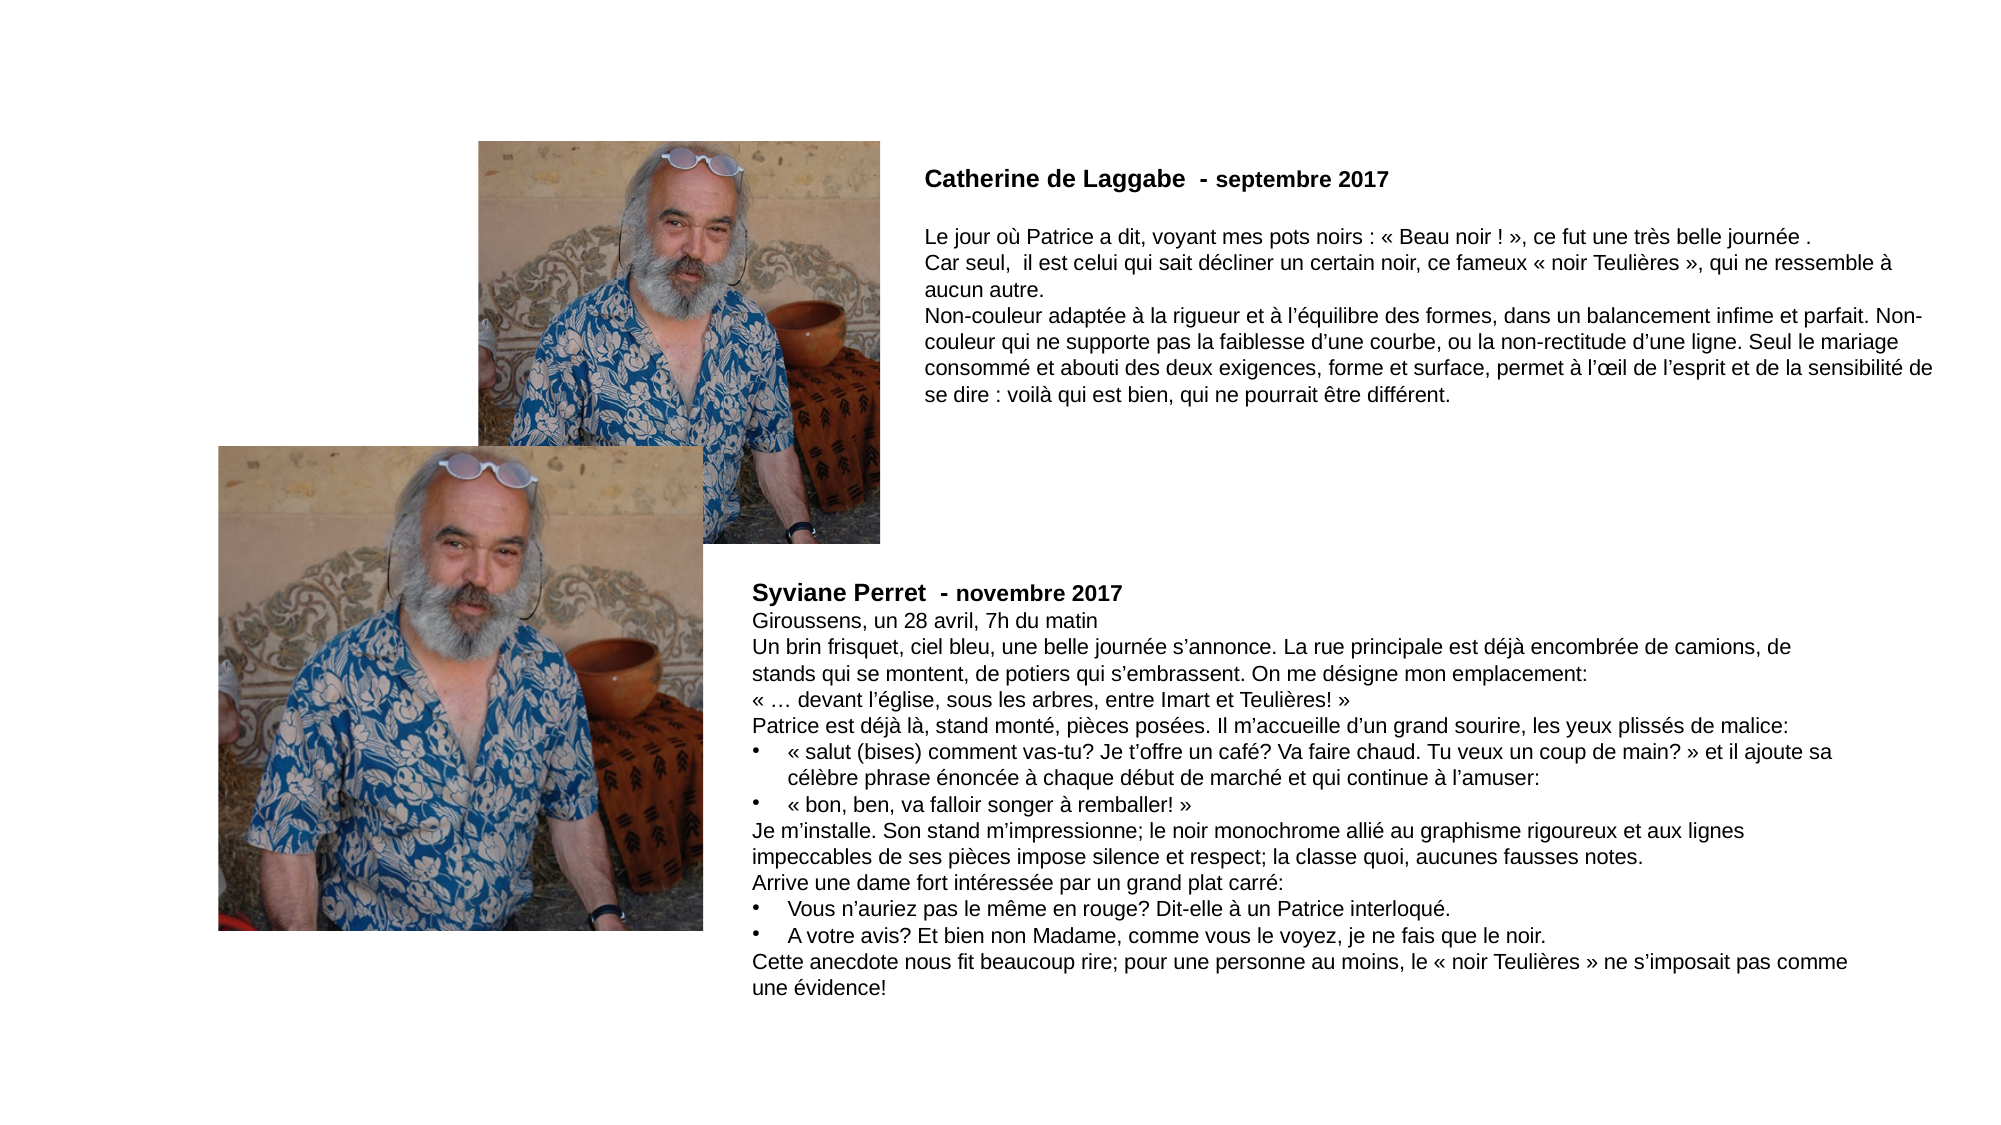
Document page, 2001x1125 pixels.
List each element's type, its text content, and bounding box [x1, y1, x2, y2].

picture [218, 141, 881, 931]
text_box Syviane Perret - novembre 2017 Giroussens, un 28 avril, 7h du matin Un brin frisquet, ciel bleu, une belle journée s’annonce. La rue principale est déjà encombrée de camions, de stands qui se montent, de potiers qui s’embrassent. On me désigne mon emplacement: « … devant l’église, sous les arbres, entre Imart et Teulières! » Patrice est déjà là, stand monté, pièces posées. Il m’accueille d’un grand sourire, les yeux plissés de malice: « salut (bises) comment vas-tu? Je t’offre un café? Va faire chaud. Tu veux un coup de main? » et il ajoute sa célèbre phrase énoncée à chaque début de marché et qui continue à l’amuser: « bon, ben, va falloir songer à remballer! » Je m’installe. Son stand m’impressionne; le noir monochrome allié au graphisme rigoureux et aux lignes impeccables de ses pièces impose silence et respect; la classe quoi, aucunes fausses notes. Arrive une dame fort intéressée par un grand plat carré: Vous n’auriez pas le même en rouge? Dit-elle à un Patrice interloqué. A votre avis? Et bien non Madame, comme vous le voyez, je ne fais que le noir. Cette anecdote nous fit beaucoup rire; pour une personne au moins, le « noir Teulières » ne s’imposait pas comme une évidence! [737, 569, 1878, 1035]
text_box Catherine de Laggabe - septembre 2017 Le jour où Patrice a dit, voyant mes pots noirs : « Beau noir ! », ce fut une très belle journée . Car seul, il est celui qui sait décliner un certain noir, ce fameux « noir Teulières », qui ne ressemble à aucun autre. Non-couleur adaptée à la rigueur et à l’équilibre des formes, dans un balancement infime et parfait. Non-couleur qui ne supporte pas la faiblesse d’une courbe, ou la non-rectitude d’une ligne. Seul le mariage consommé et abouti des deux exigences, forme et surface, permet à l’œil de l’esprit et de la sensibilité de se dire : voilà qui est bien, qui ne pourrait être différent. [909, 155, 1959, 414]
